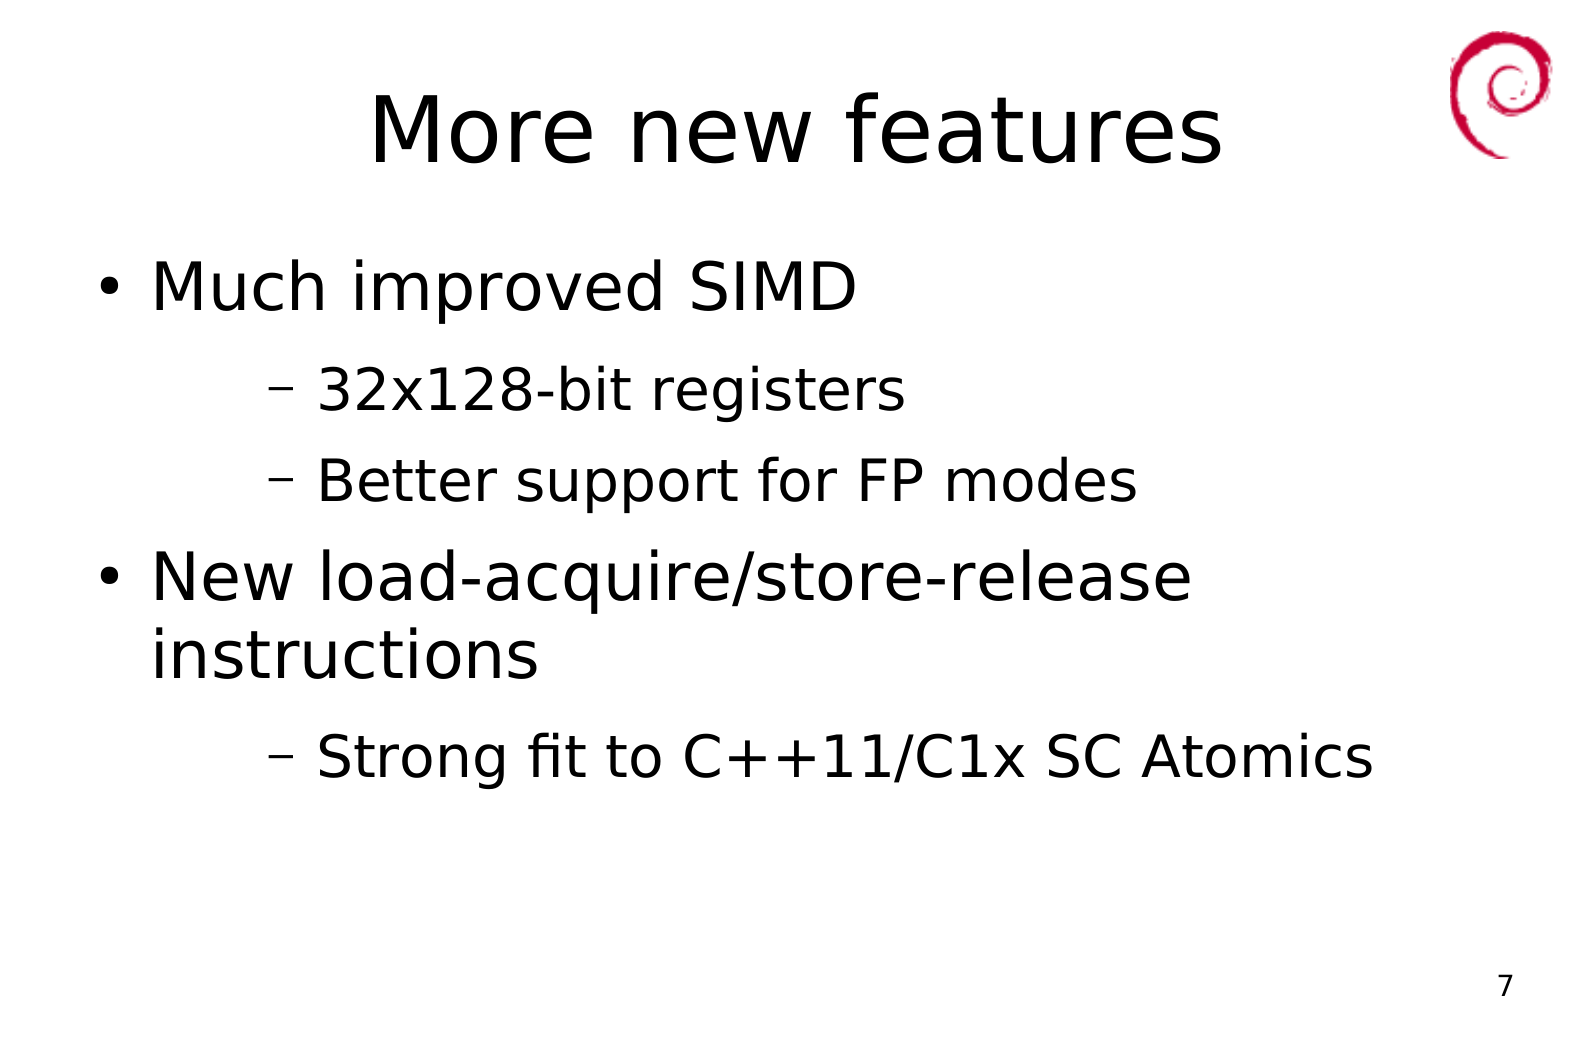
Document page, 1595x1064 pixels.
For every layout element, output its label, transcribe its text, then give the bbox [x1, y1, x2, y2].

title More new features [79, 42, 1515, 221]
picture [1450, 31, 1555, 159]
list Much improved SIMD 32x128-bit registers Better support for FP modes New load-acquire/store-release instructions Strong fit to C++11/C1x SC Atomics [79, 248, 1515, 951]
